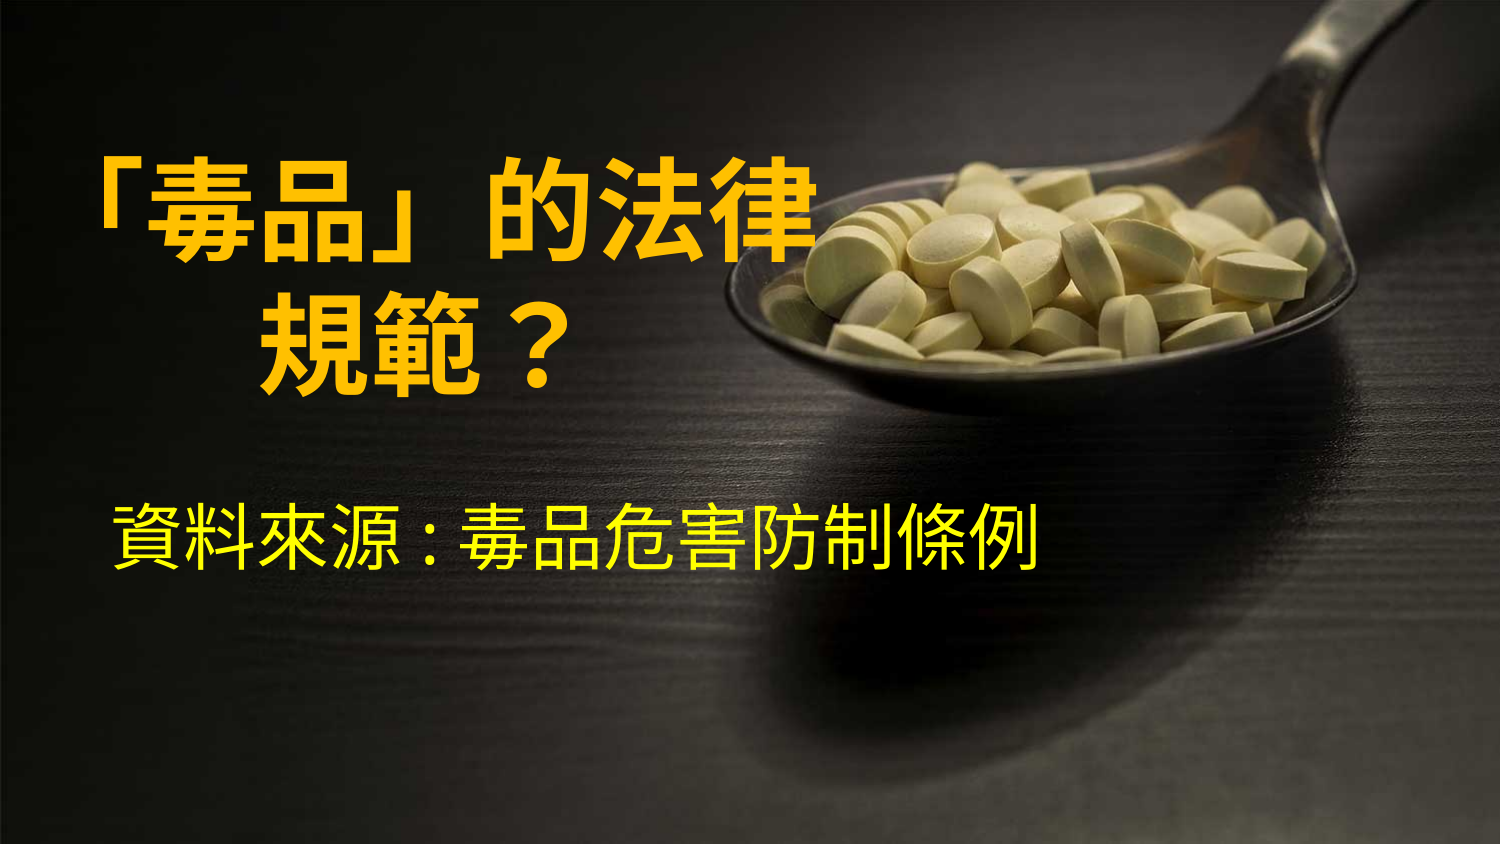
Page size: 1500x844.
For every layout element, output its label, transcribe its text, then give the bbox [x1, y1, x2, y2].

picture [0, 0, 1500, 844]
text_box 「毒品」的法律規範？ [0, 124, 853, 317]
picture [322, 342, 347, 349]
picture [322, 325, 347, 331]
picture [433, 317, 457, 323]
text_box 資料來源:毒品危害防制條例 [96, 484, 1291, 587]
